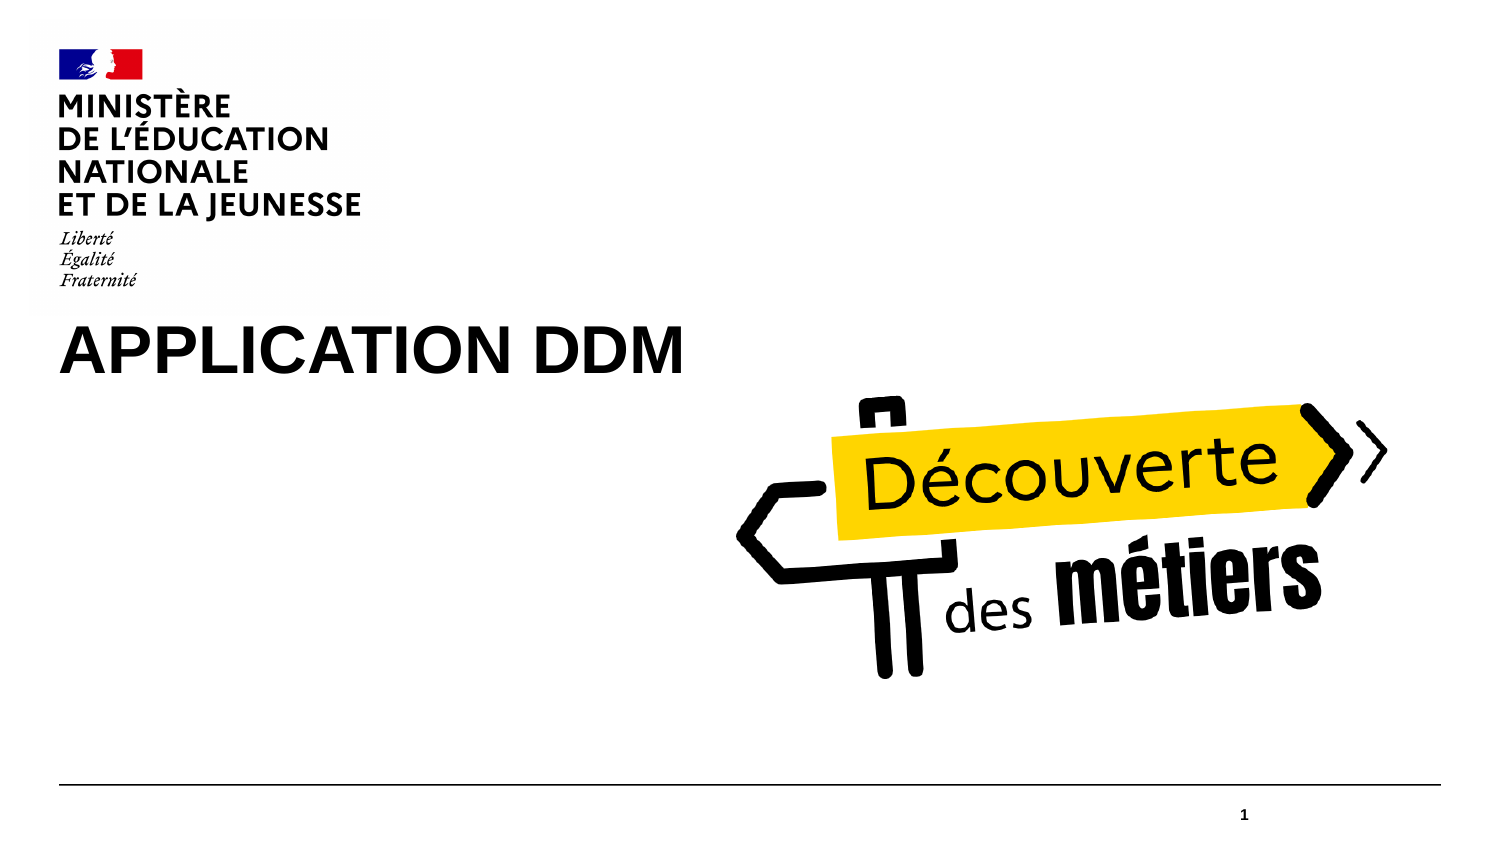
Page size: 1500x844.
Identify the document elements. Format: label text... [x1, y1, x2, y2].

slide_number <numéro> [1027, 784, 1249, 844]
list Application DDM [59, 315, 1441, 657]
picture [29, 19, 390, 316]
picture [714, 362, 1414, 698]
